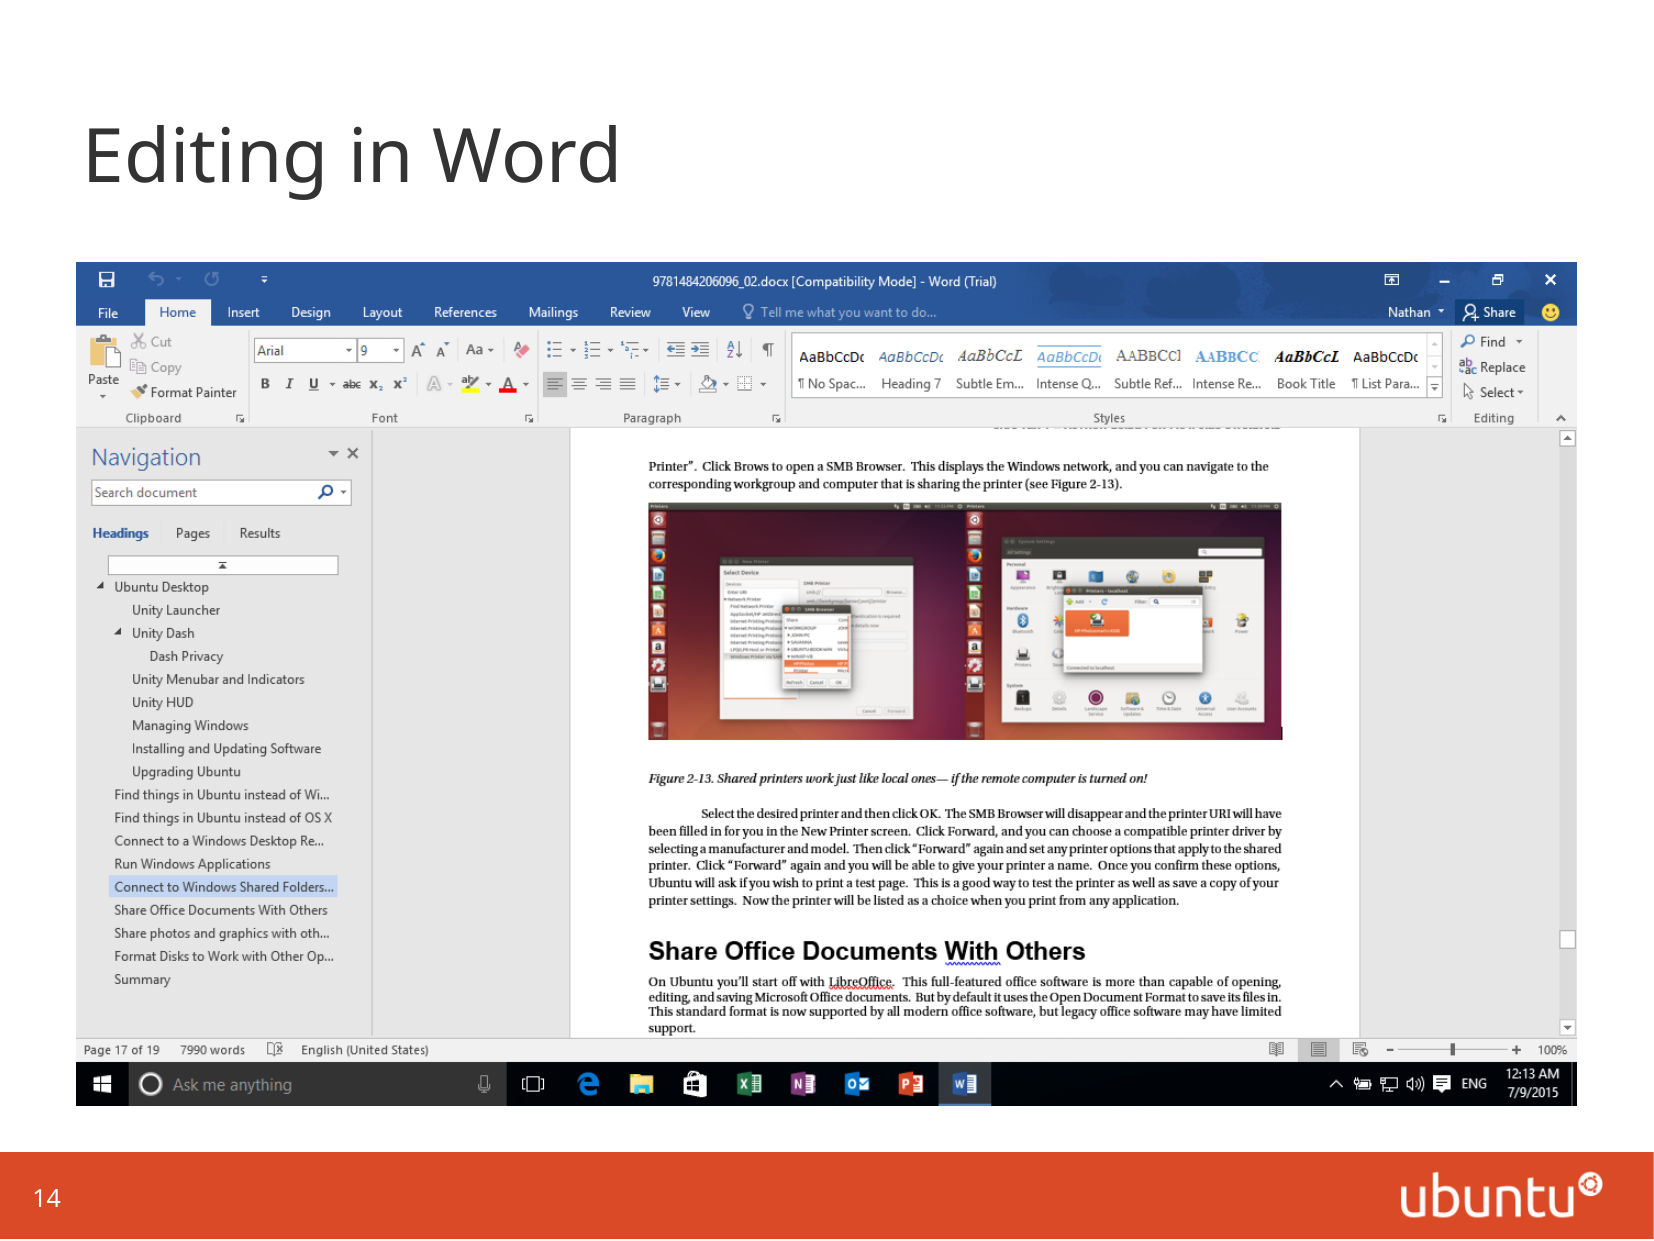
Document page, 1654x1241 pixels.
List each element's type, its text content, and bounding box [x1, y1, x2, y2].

picture [0, 1152, 1654, 1239]
picture [76, 262, 1577, 1106]
title Editing in Word [82, 49, 1571, 257]
